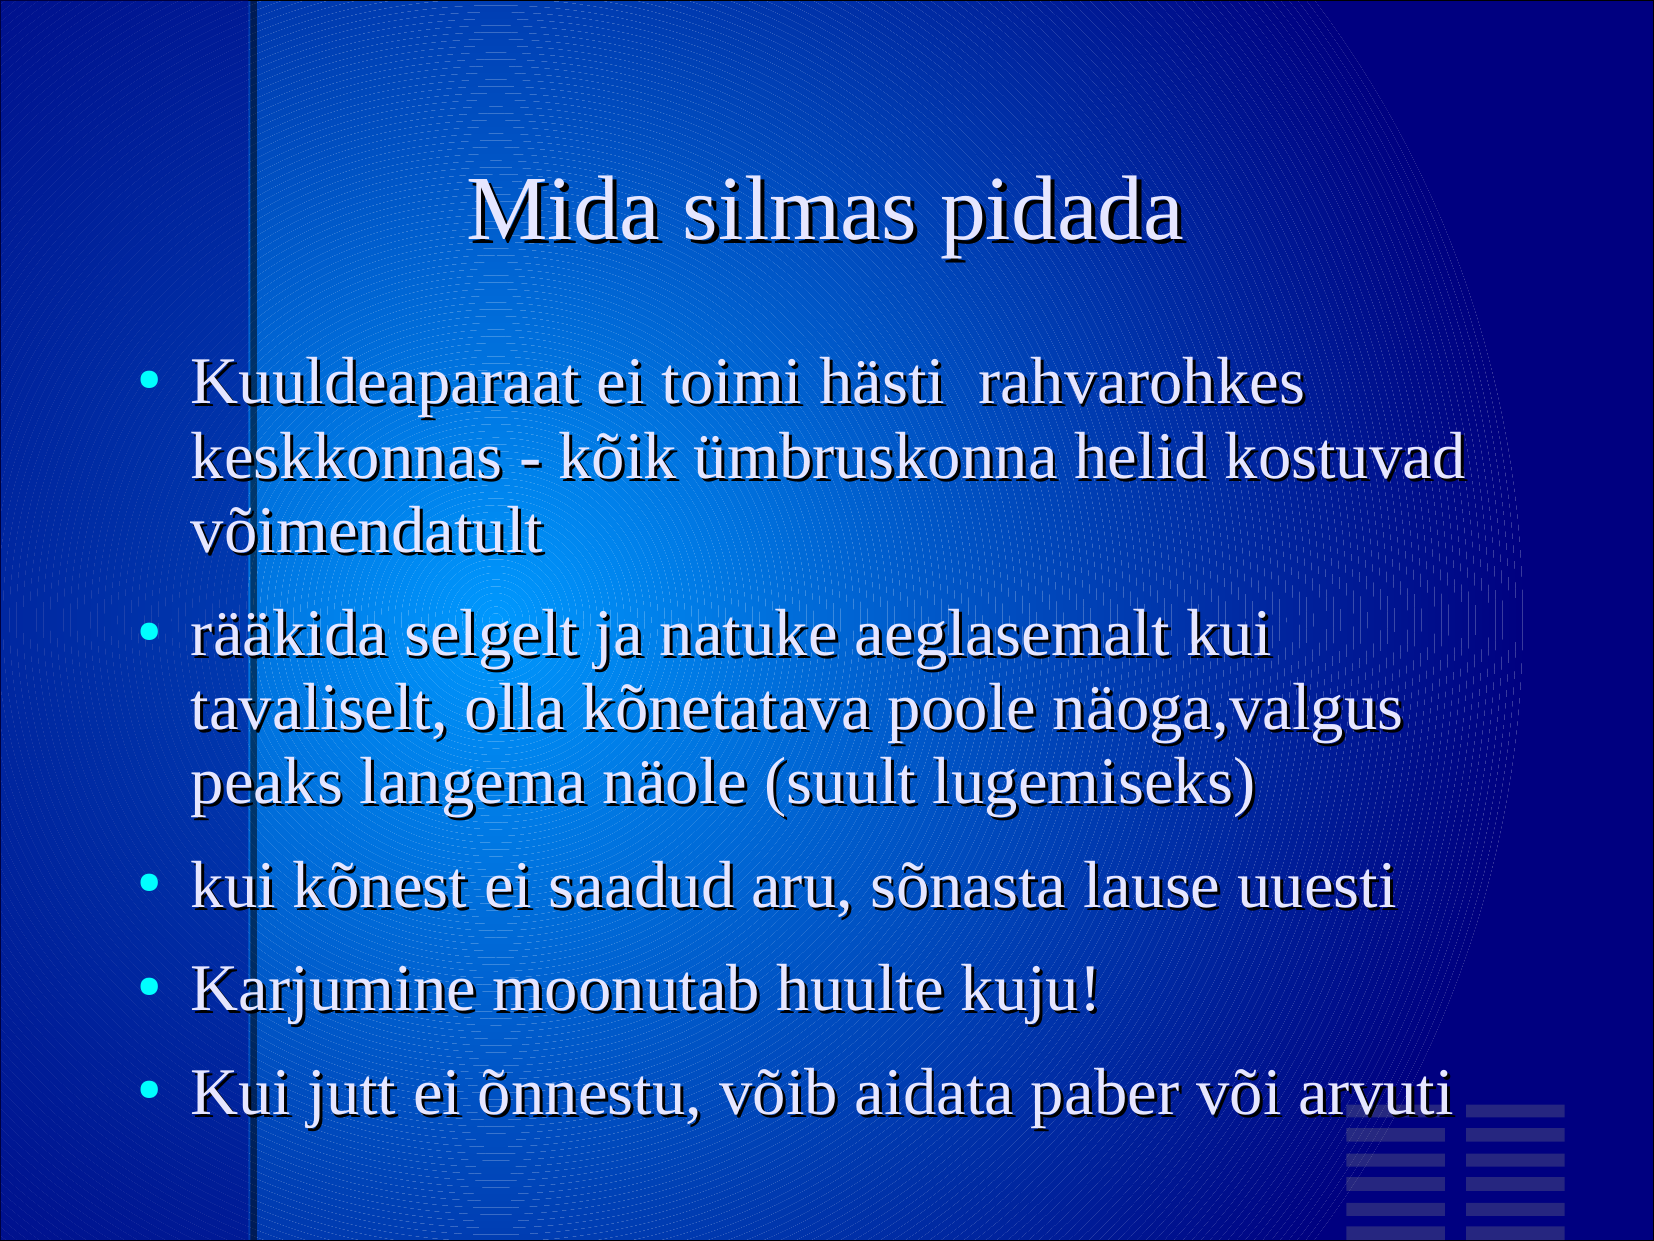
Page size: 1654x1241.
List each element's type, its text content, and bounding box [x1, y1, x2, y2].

title Mida silmas pidada [119, 112, 1533, 305]
list Kuuldeaparaat ei toimi hästi rahvarohkes keskkonnas - kõik ümbruskonna helid kostuvad võimendatult rääkida selgelt ja natuke aeglasemalt kui tavaliselt, olla kõnetatava poole näoga,valgus peaks langema näole (suult lugemiseks) kui kõnest ei saadud aru, sõnasta lause uuesti Karjumine moonutab huulte kuju! Kui jutt ei õnnestu, võib aidata paber või arvuti [119, 344, 1533, 1149]
